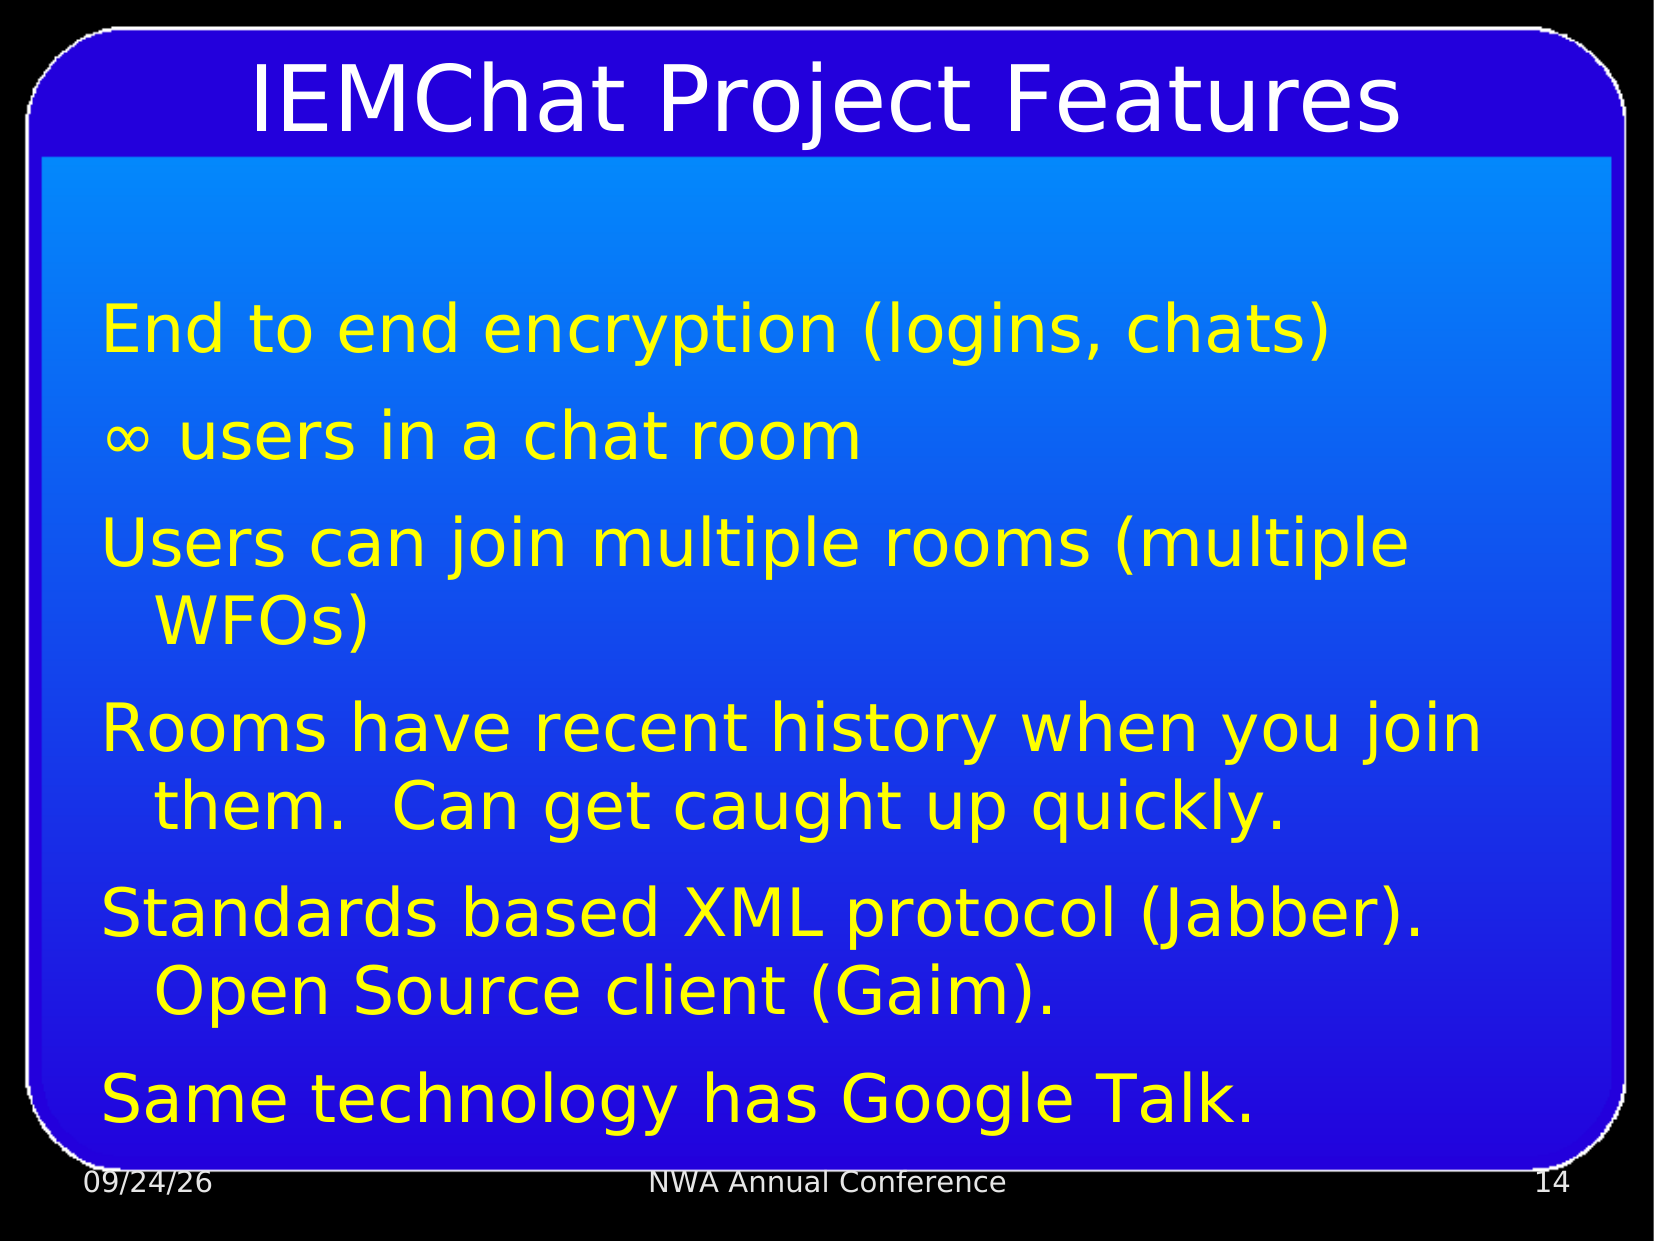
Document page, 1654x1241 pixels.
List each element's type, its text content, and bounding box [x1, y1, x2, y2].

title IEMChat Project Features [82, 46, 1571, 154]
list End to end encryption (logins, chats) ∞ users in a chat room Users can join multiple rooms (multiple WFOs) Rooms have recent history when you join them. Can get caught up quickly. Standards based XML protocol (Jabber). Open Source client (Gaim). Same technology has Google Talk. [82, 290, 1571, 1138]
picture [0, 0, 1654, 1241]
